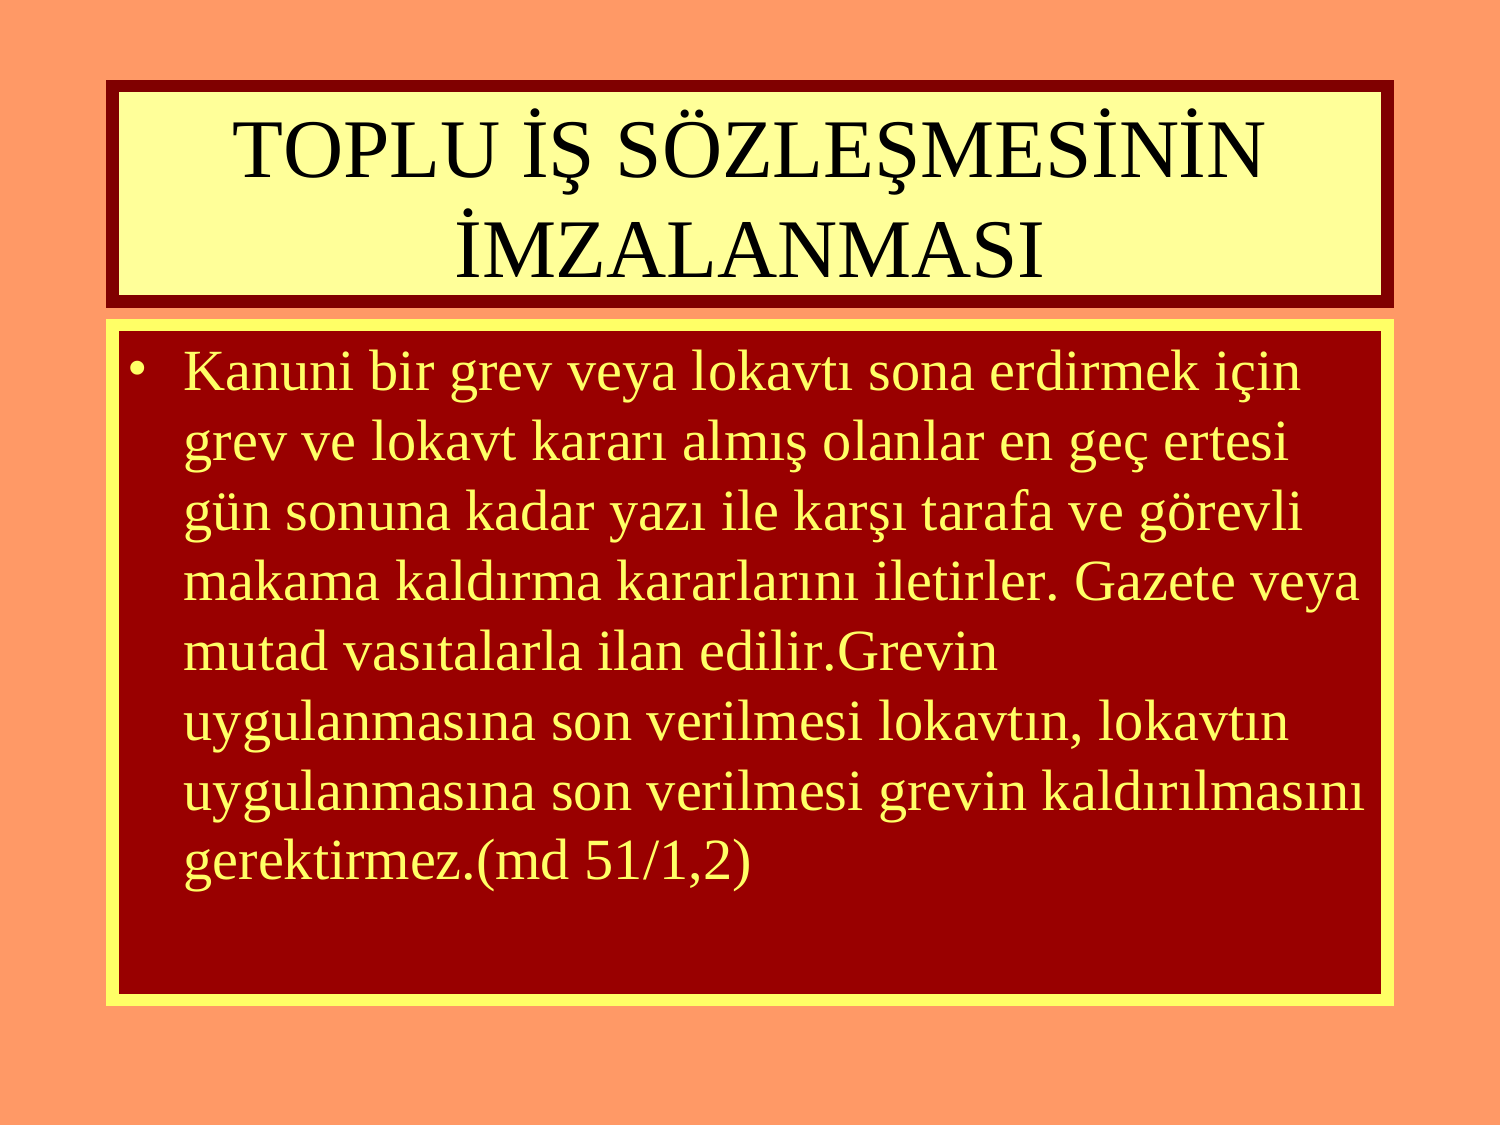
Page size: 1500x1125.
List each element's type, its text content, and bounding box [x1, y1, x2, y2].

title TOPLU İŞ SÖZLEŞMESİNİN İMZALANMASI [112, 86, 1388, 302]
list Kanuni bir grev veya lokavtı sona erdirmek için grev ve lokavt kararı almış olanlar en geç ertesi gün sonuna kadar yazı ile karşı tarafa ve görevli makama kaldırma kararlarını iletirler. Gazete veya mutad vasıtalarla ilan edilir.Grevin uygulanmasına son verilmesi lokavtın, lokavtın uygulanmasına son verilmesi grevin kaldırılmasını gerektirmez.(md 51/1,2) [112, 324, 1388, 1000]
